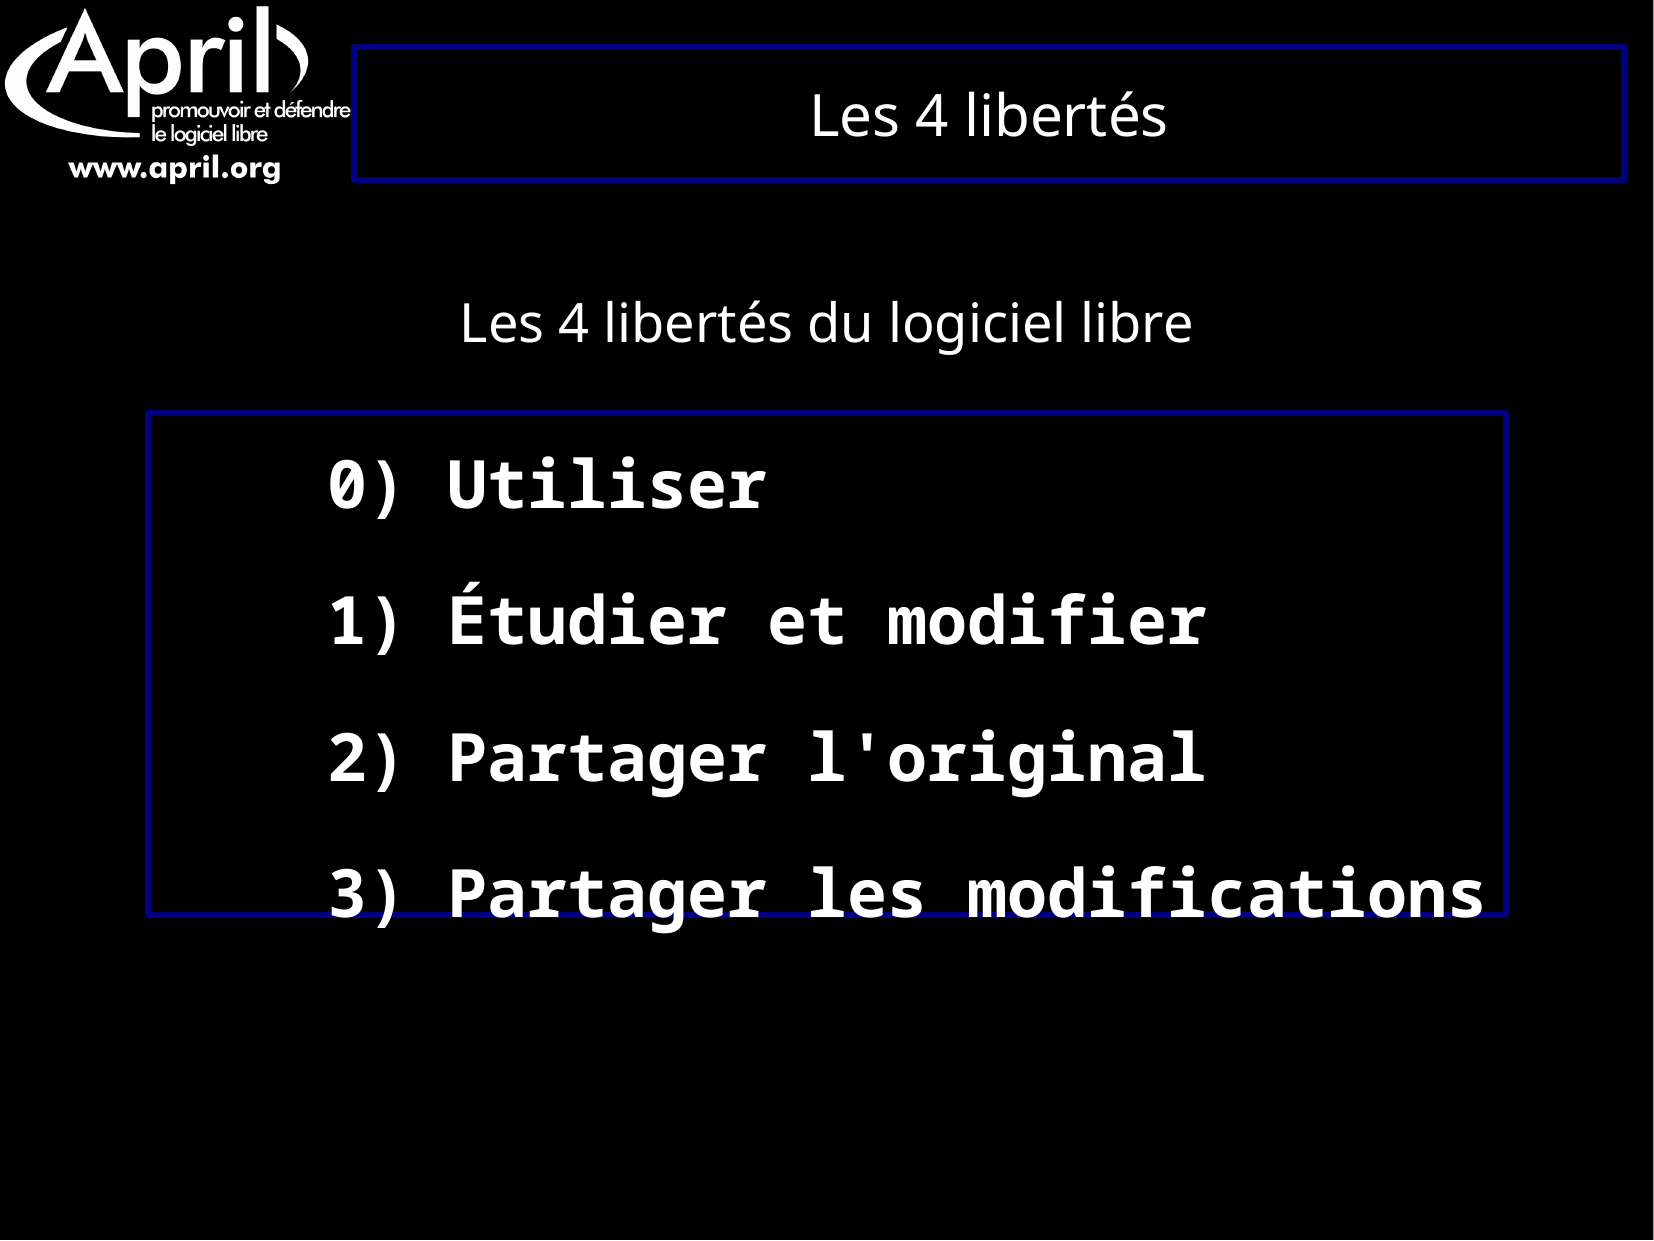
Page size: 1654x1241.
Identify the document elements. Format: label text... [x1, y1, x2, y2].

title 0) Utiliser 1) Étudier et modifier 2) Partager l'original 3) Partager les modifications [147, 413, 1506, 916]
picture [0, 0, 355, 200]
text_box Les 4 libertés du logiciel libre [191, 276, 1462, 355]
title Les 4 libertés [354, 47, 1625, 181]
